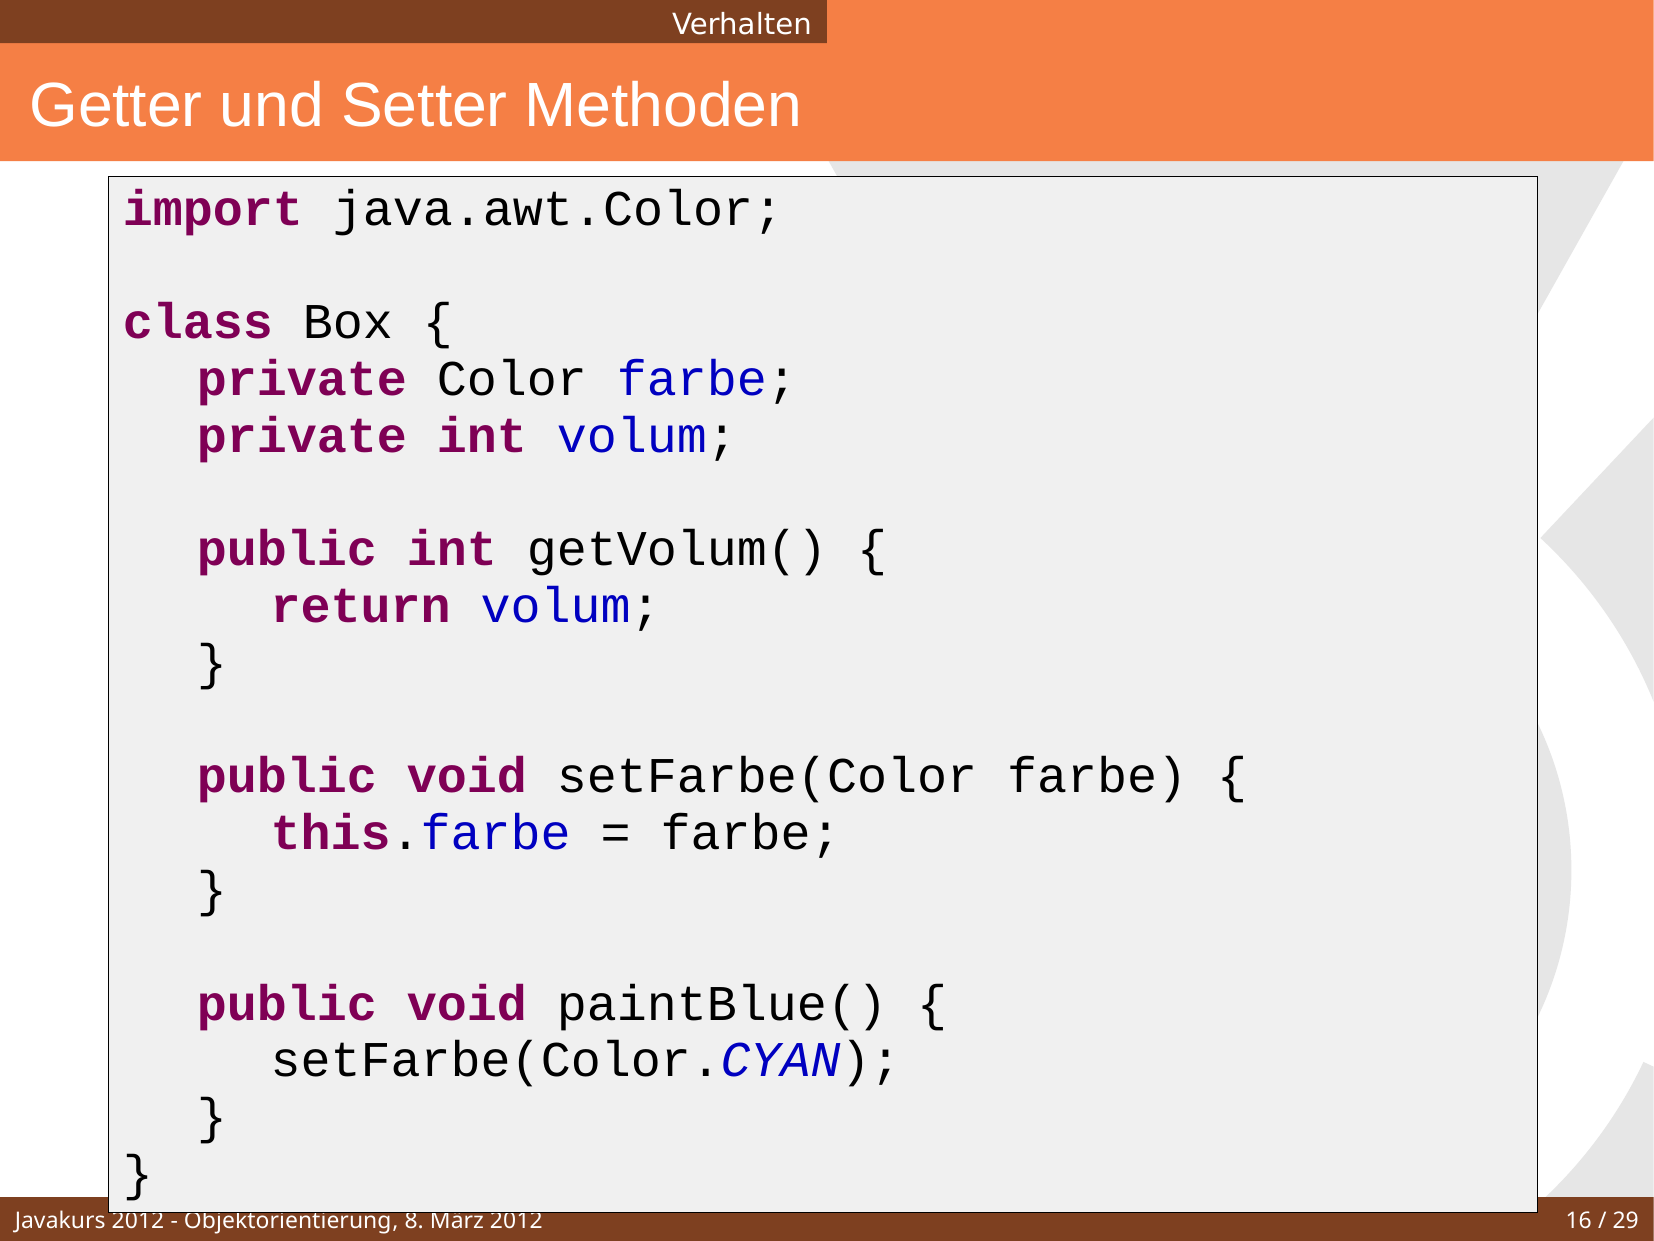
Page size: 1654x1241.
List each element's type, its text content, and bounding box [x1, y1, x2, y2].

text_box import java.awt.Color; class Box { private Color farbe; private int volum; public int getVolum() { return volum; } public void setFarbe(Color farbe) { this.farbe = farbe; } public void paintBlue() { setFarbe(Color.CYAN); } } [108, 176, 1538, 1187]
text_box Verhalten [29, 0, 827, 50]
title Getter und Setter Methoden [29, 67, 1595, 143]
